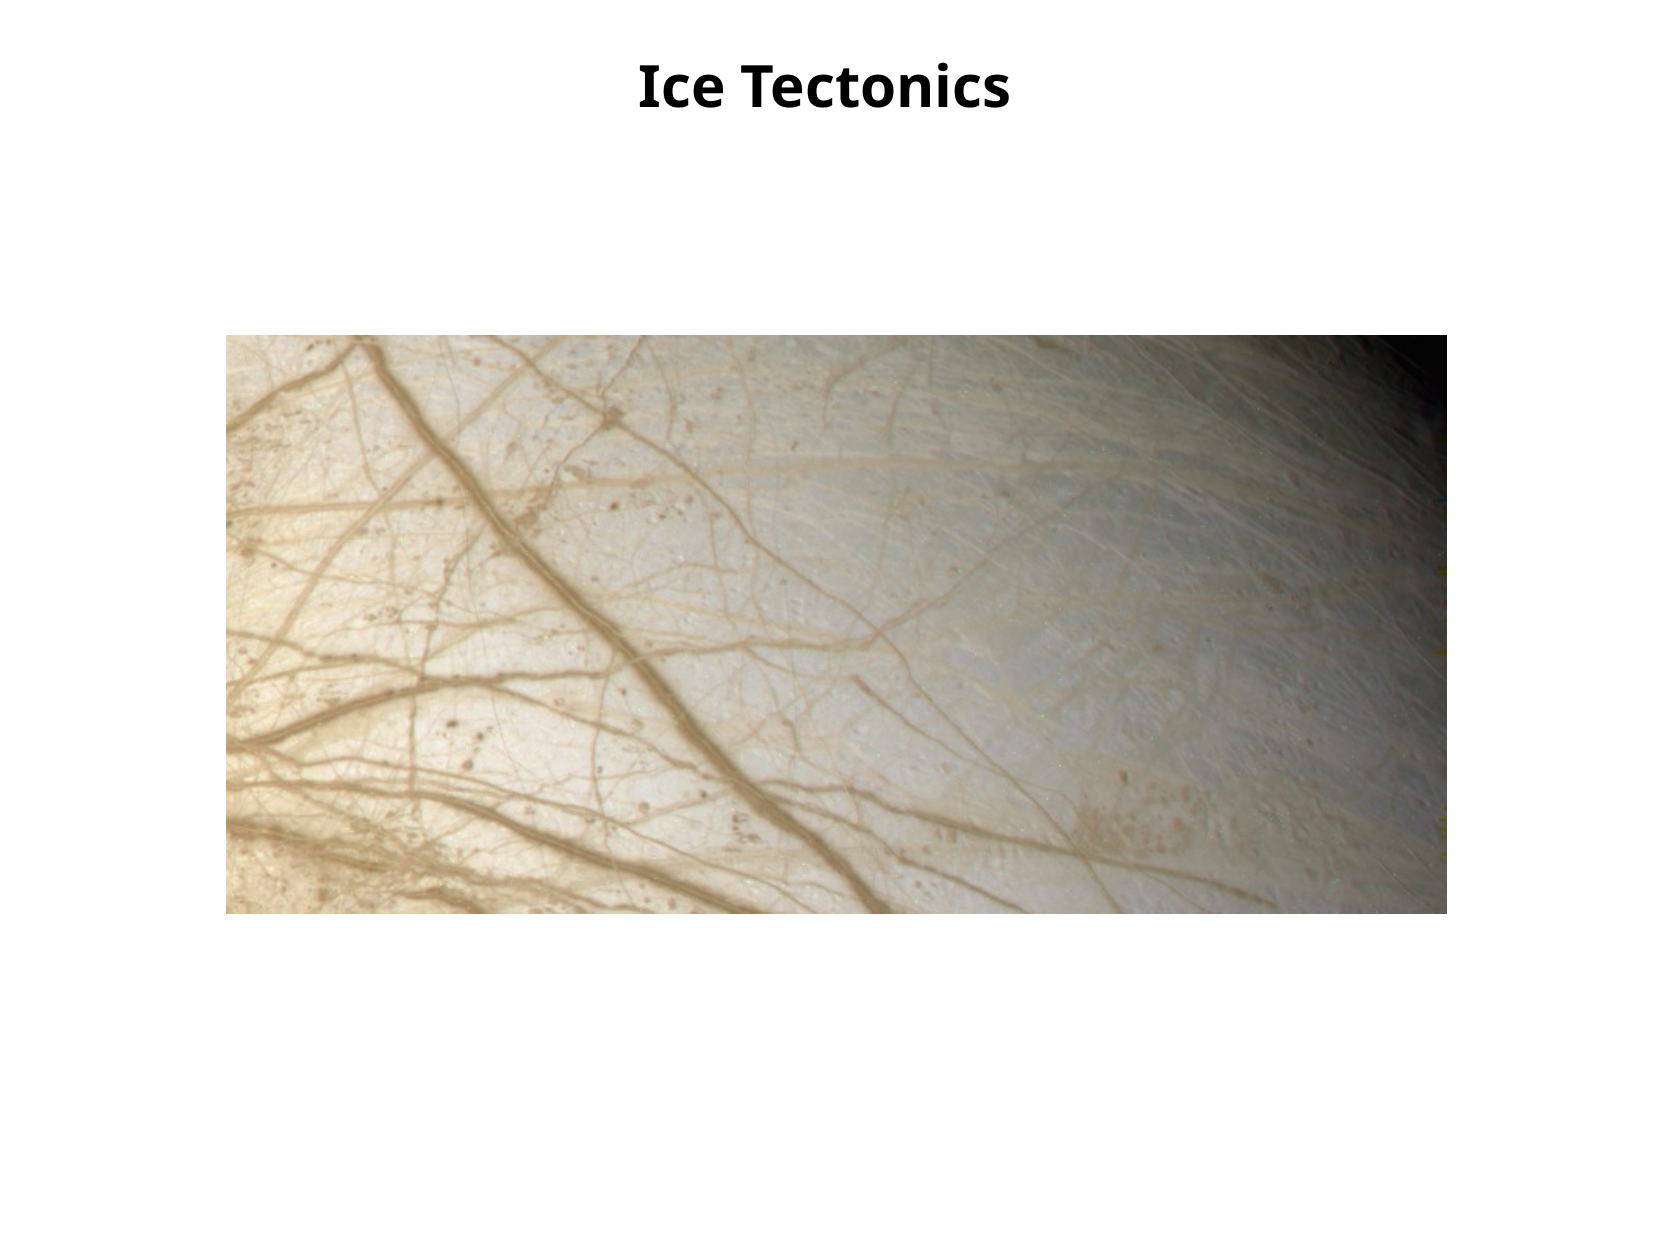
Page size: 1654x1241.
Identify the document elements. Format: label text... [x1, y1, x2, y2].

picture [226, 335, 1447, 915]
text_box Ice Tectonics [262, 37, 1388, 134]
